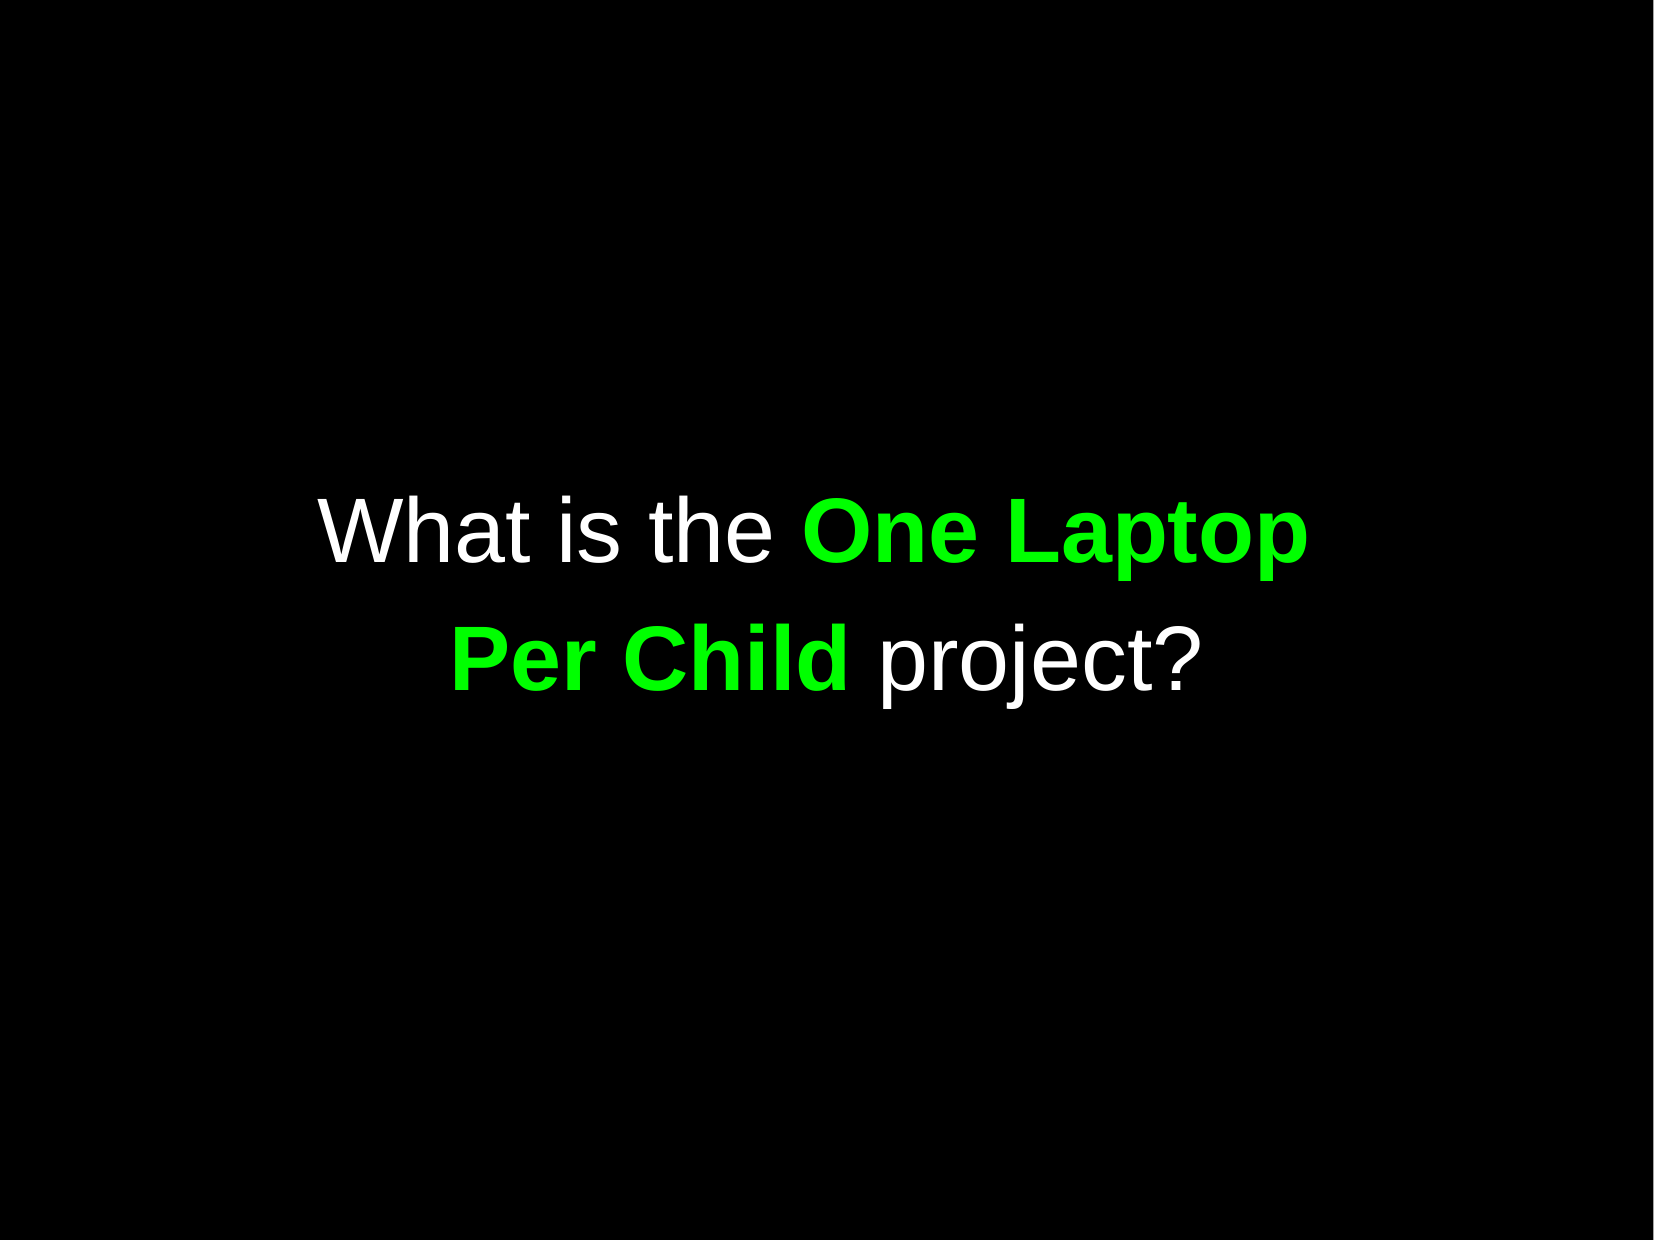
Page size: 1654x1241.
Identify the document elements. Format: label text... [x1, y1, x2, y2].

text_box What is the One Laptop Per Child project? [118, 472, 1536, 768]
